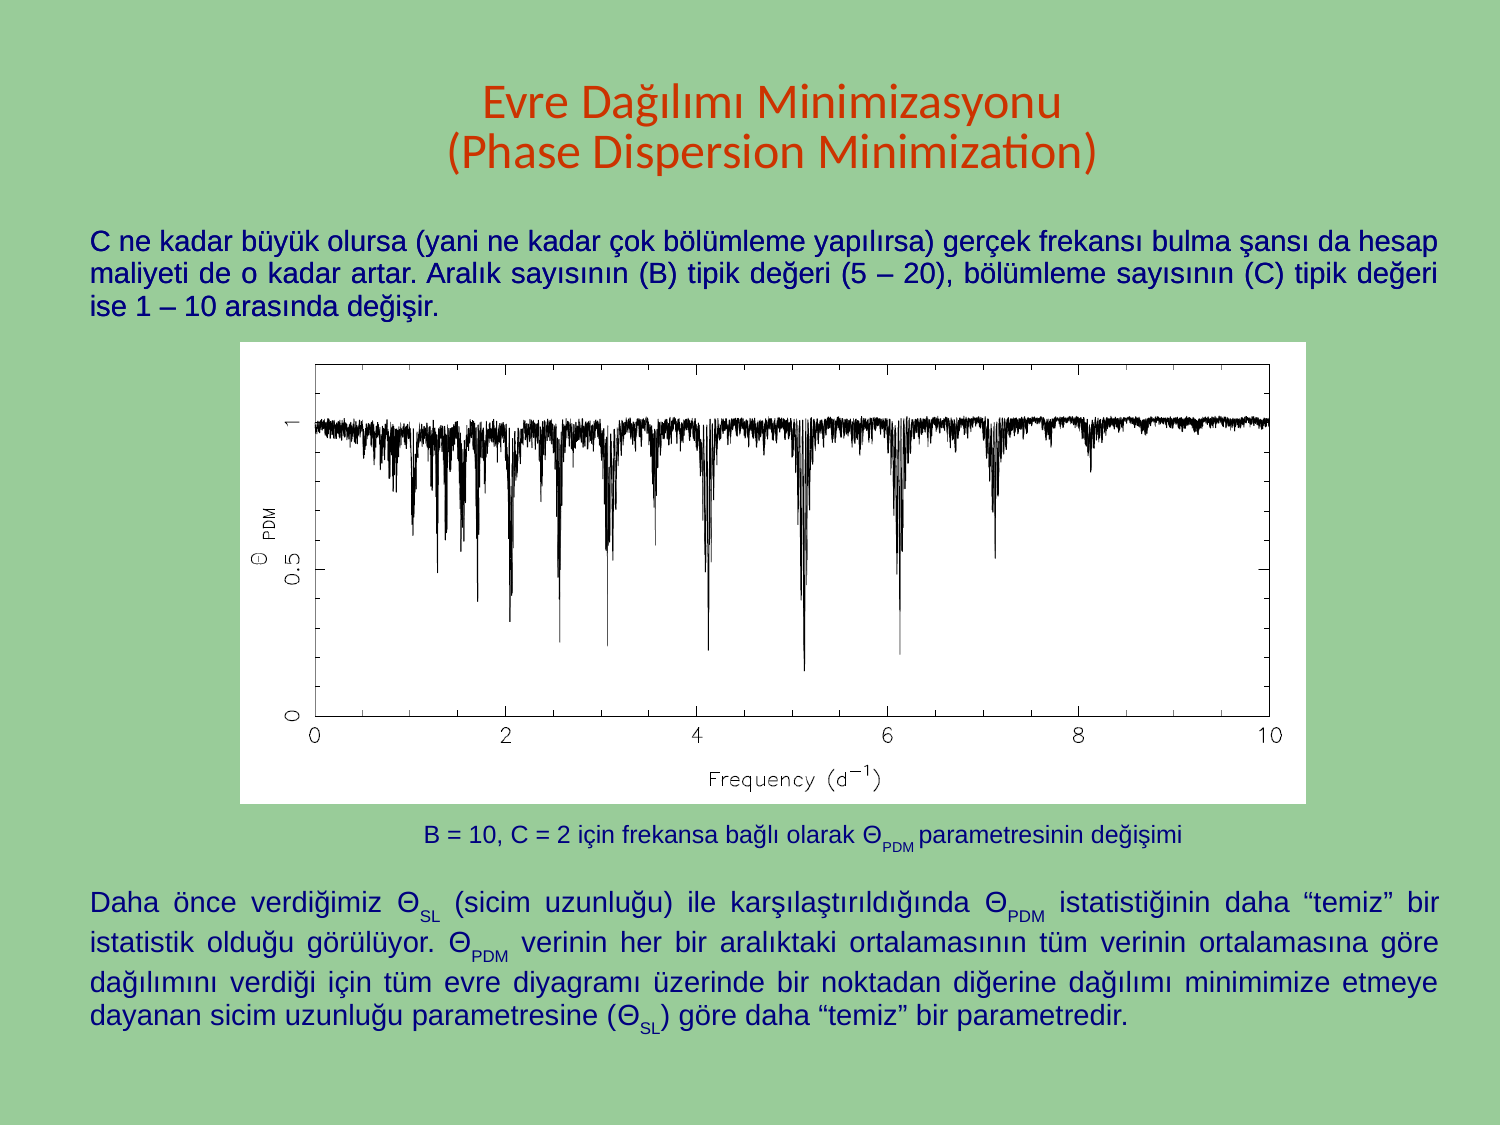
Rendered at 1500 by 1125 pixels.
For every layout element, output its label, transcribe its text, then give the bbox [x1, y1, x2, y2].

picture [240, 342, 1306, 804]
text_box C ne kadar büyük olursa (yani ne kadar çok bölümleme yapılırsa) gerçek frekansı bulma şansı da hesap maliyeti de o kadar artar. Aralık sayısının (B) tipik değeri (5 – 20), bölümleme sayısının (C) tipik değeri ise 1 – 10 arasında değişir. [75, 217, 1456, 333]
text_box B = 10, C = 2 için frekansa bağlı olarak ΘPDM parametresinin değişimi [405, 813, 1201, 870]
title Evre Dağılımı Minimizasyonu (Phase Dispersion Minimization) [135, 51, 1410, 210]
text_box Daha önce verdiğimiz ΘSL (sicim uzunluğu) ile karşılaştırıldığında ΘPDM istatistiğinin daha “temiz” bir istatistik olduğu görülüyor. ΘPDM verinin her bir aralıktaki ortalamasının tüm verinin ortalamasına göre dağılımını verdiği için tüm evre diyagramı üzerinde bir noktadan diğerine dağılımı minimimize etmeye dayanan sicim uzunluğu parametresine (ΘSL) göre daha “temiz” bir parametredir. [75, 878, 1456, 1055]
